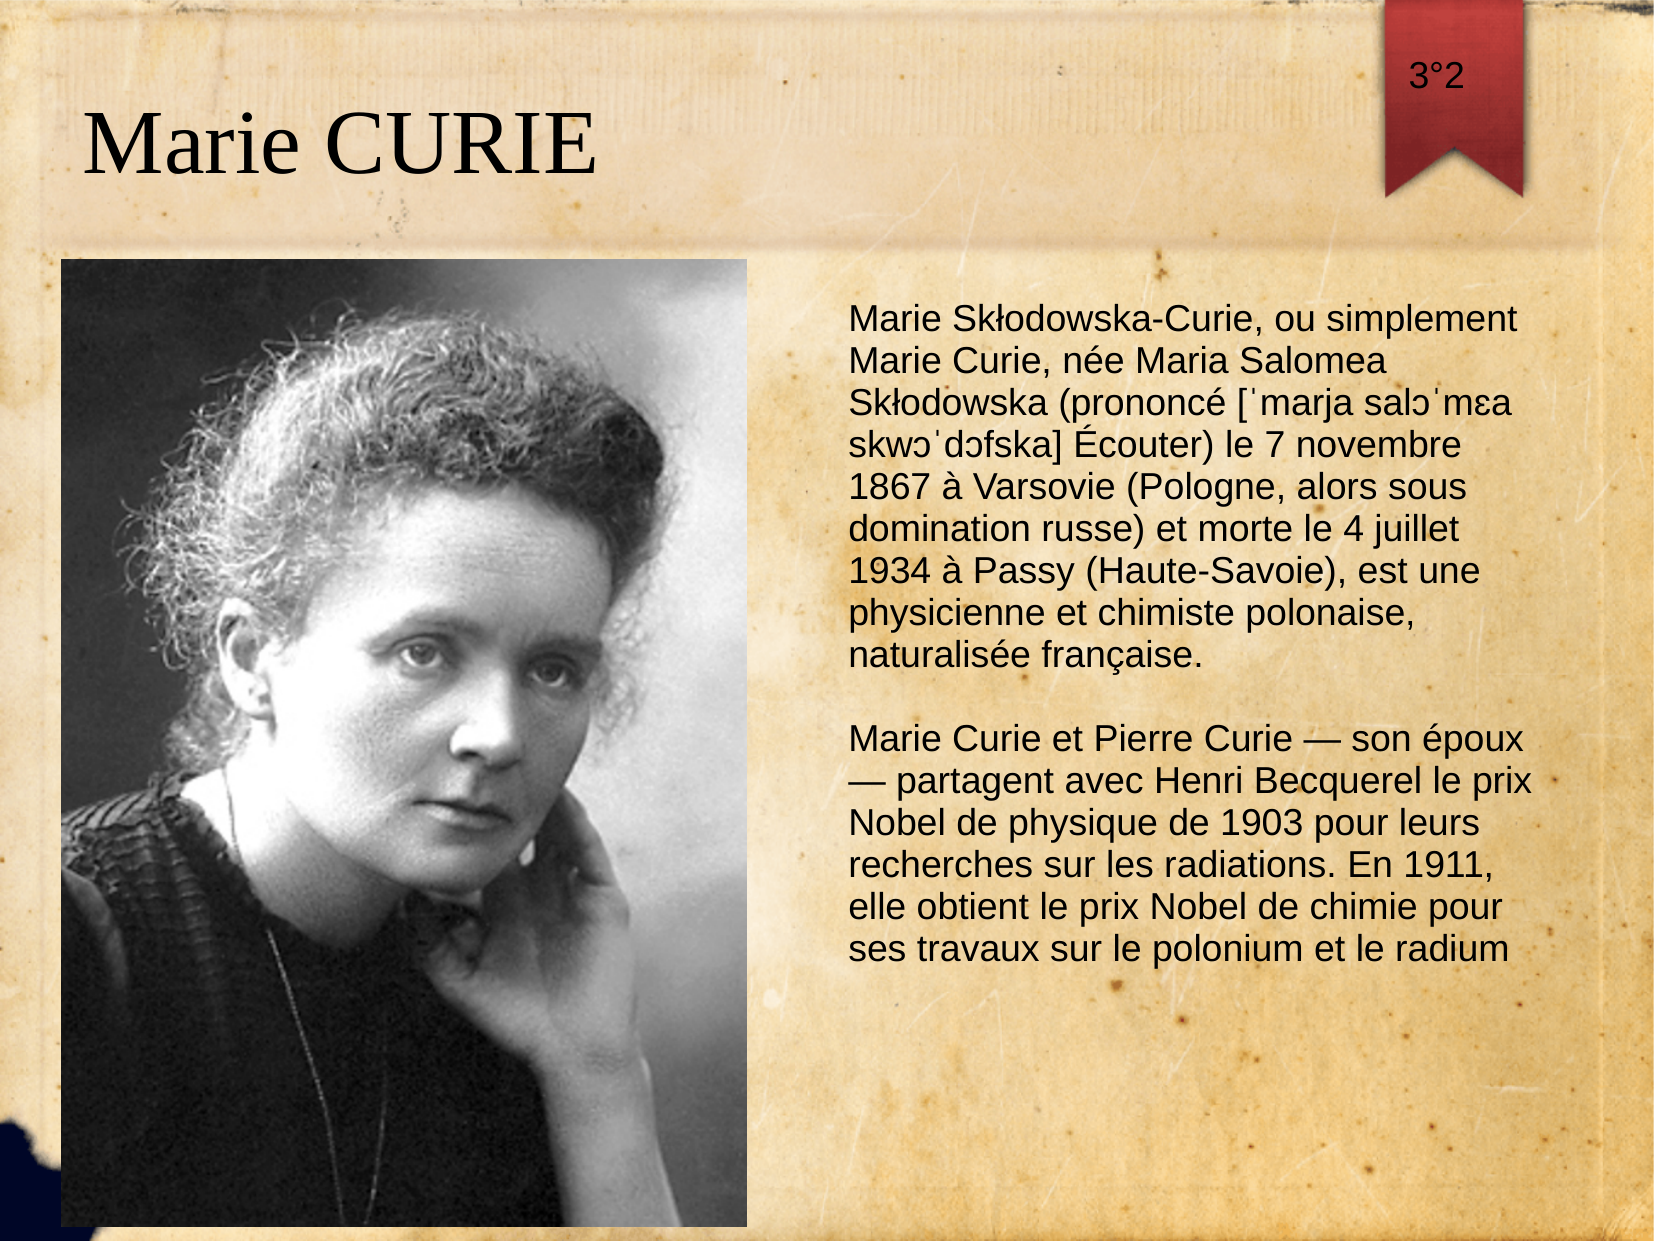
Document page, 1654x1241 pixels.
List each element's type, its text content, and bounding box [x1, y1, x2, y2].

text_box 3°2 [1393, 47, 1512, 105]
picture [0, 0, 1654, 1241]
title Marie CURIE [82, 49, 1347, 237]
text_box Marie Skłodowska-Curie, ou simplement Marie Curie, née Maria Salomea Skłodowska (prononcé [ˈmarja salɔˈmɛa skwɔˈdɔfska] Écouter) le 7 novembre 1867 à Varsovie (Pologne, alors sous domination russe) et morte le 4 juillet 1934 à Passy (Haute-Savoie), est une physicienne et chimiste polonaise, naturalisée française. Marie Curie et Pierre Curie — son époux — partagent avec Henri Becquerel le prix Nobel de physique de 1903 pour leurs recherches sur les radiations. En 1911, elle obtient le prix Nobel de chimie pour ses travaux sur le polonium et le radium [833, 290, 1560, 1205]
